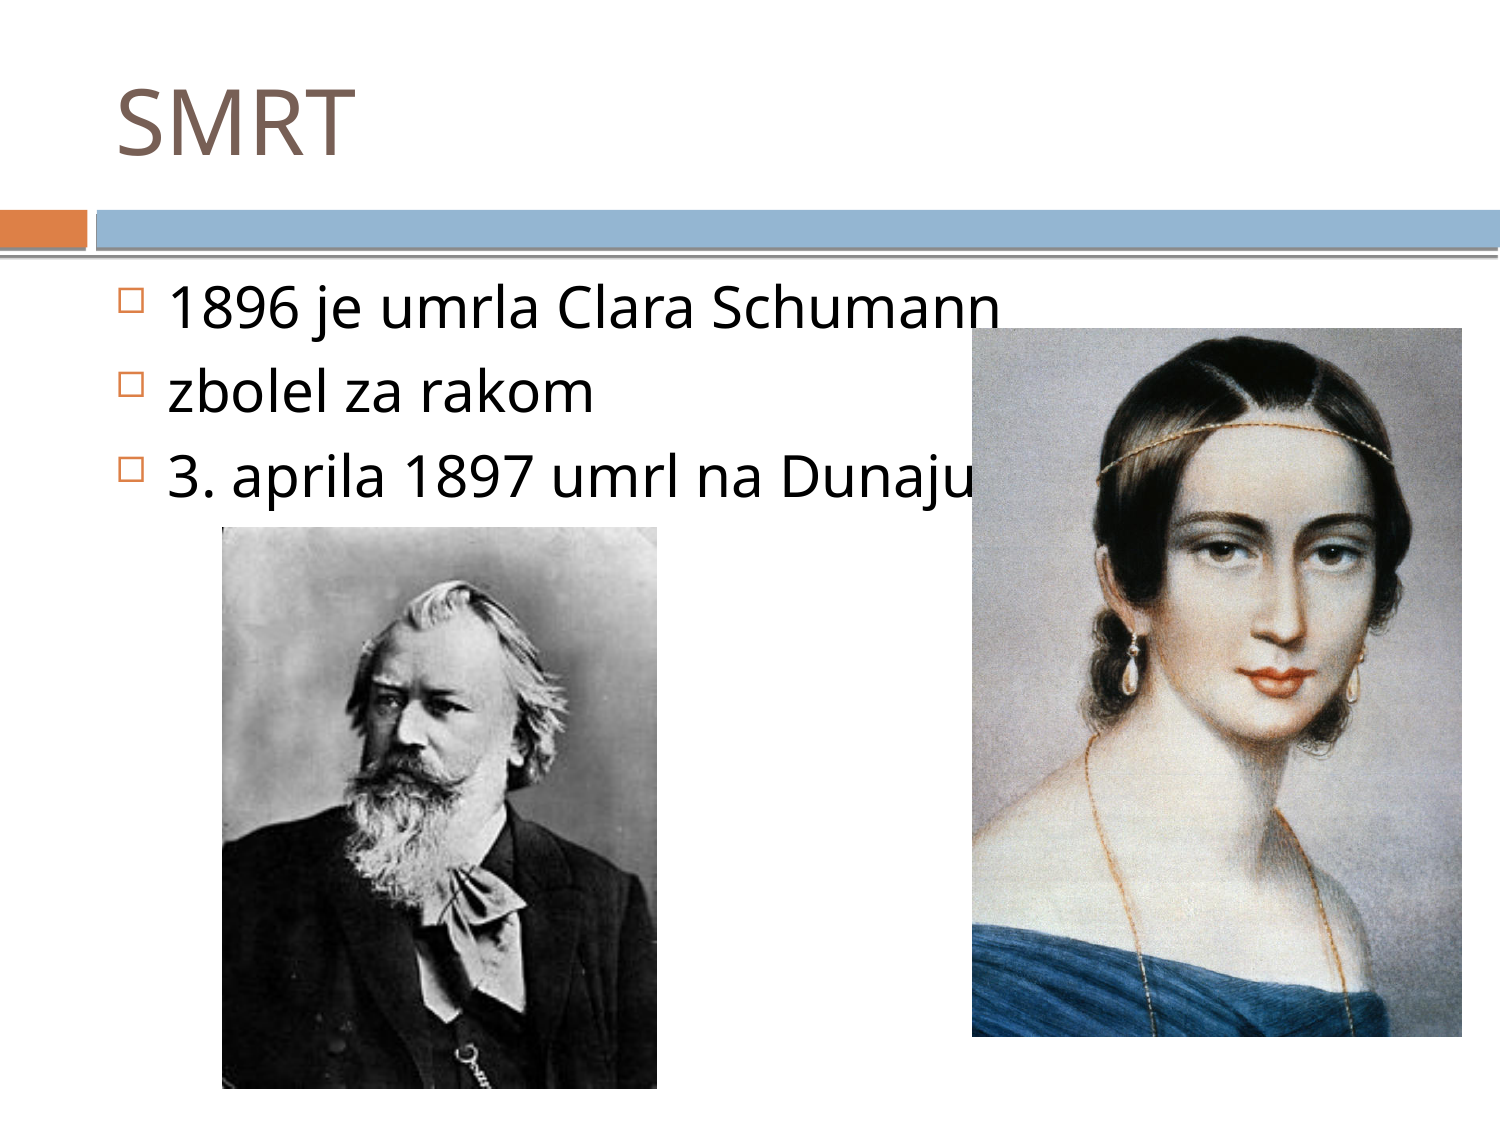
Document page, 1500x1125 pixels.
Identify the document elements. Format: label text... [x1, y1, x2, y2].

picture [222, 527, 657, 1089]
picture [972, 328, 1462, 1037]
list 1896 je umrla Clara Schumann zbolel za rakom 3. aprila 1897 umrl na Dunaju [100, 262, 1438, 1000]
title SMRT [100, 37, 1438, 200]
